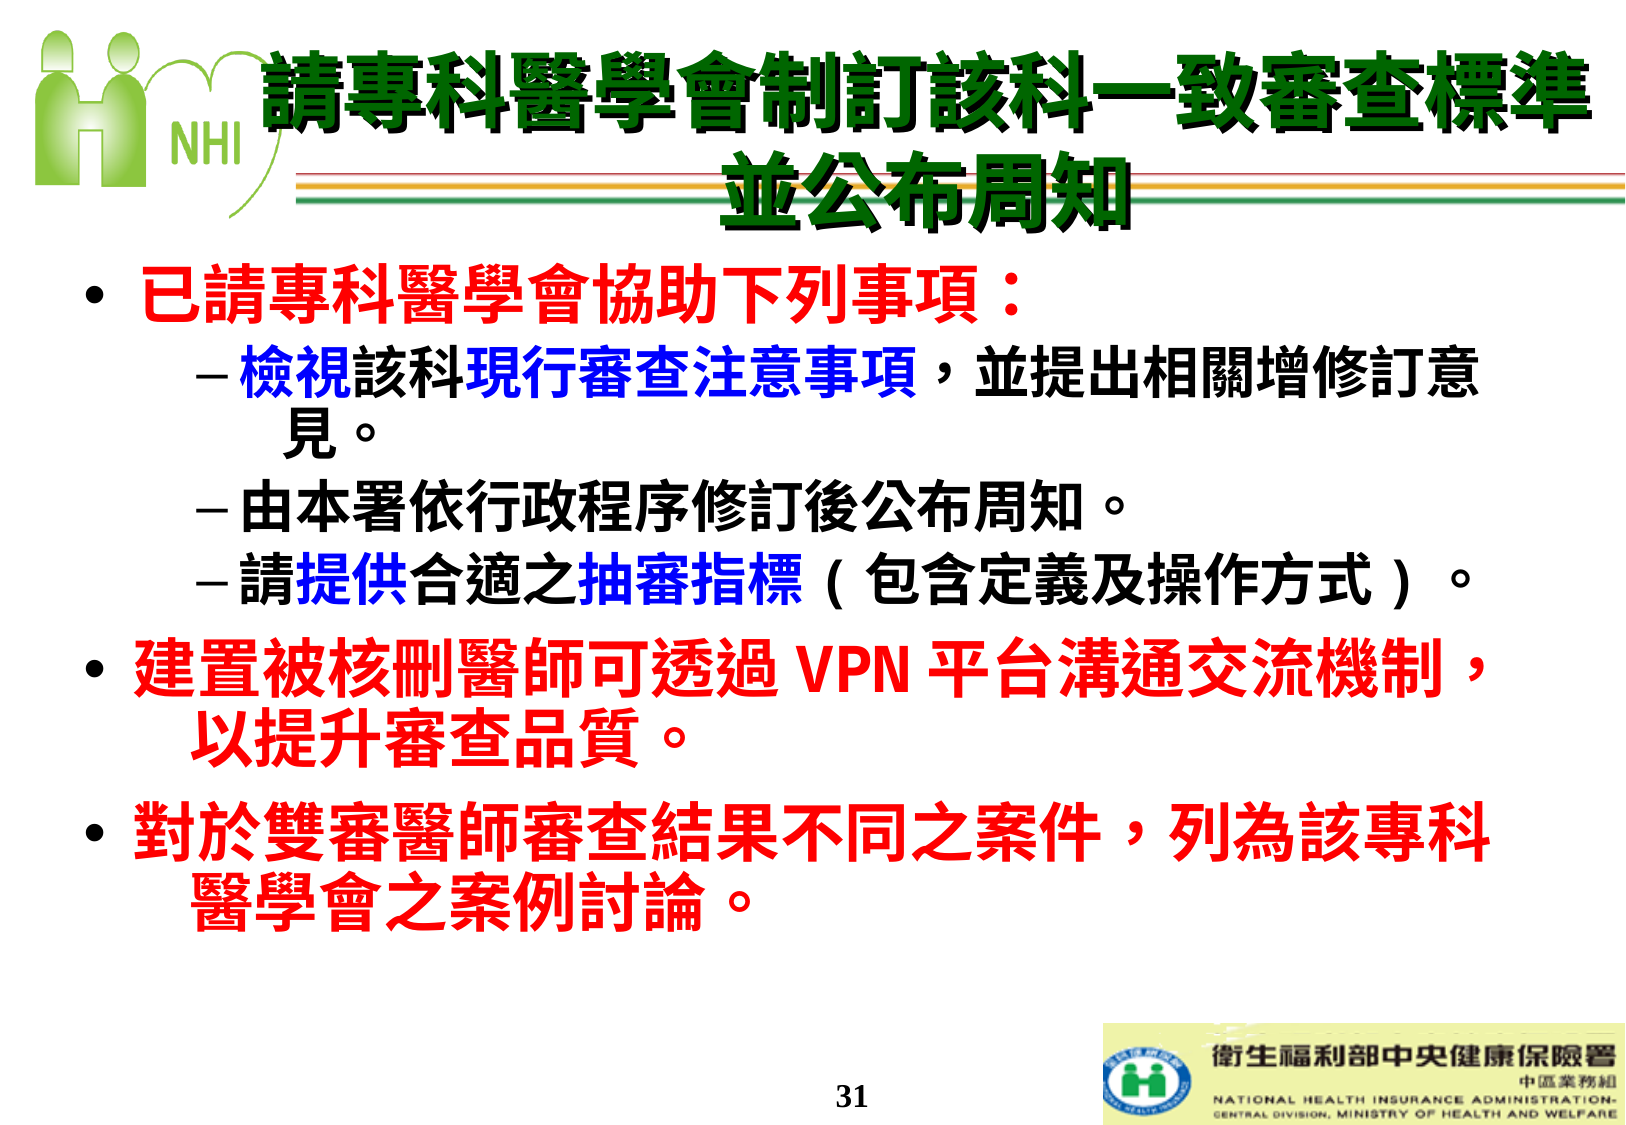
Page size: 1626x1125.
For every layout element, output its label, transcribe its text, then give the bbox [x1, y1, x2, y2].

title 請專科醫學會制訂該科一致審查標準並公布周知 [223, 31, 1625, 173]
list 已請專科醫學會協助下列事項： 檢視該科現行審查注意事項，並提出相關增修訂意見。 由本署依行政程序修訂後公布周知。 請提供合適之抽審指標(包含定義及操作方式)。 建置被核刪醫師可透過VPN平台溝通交流機制，以提升審查品質。 對於雙審醫師審查結果不同之案件，列為該專科醫學會之案例討論。 [68, 255, 1531, 1000]
